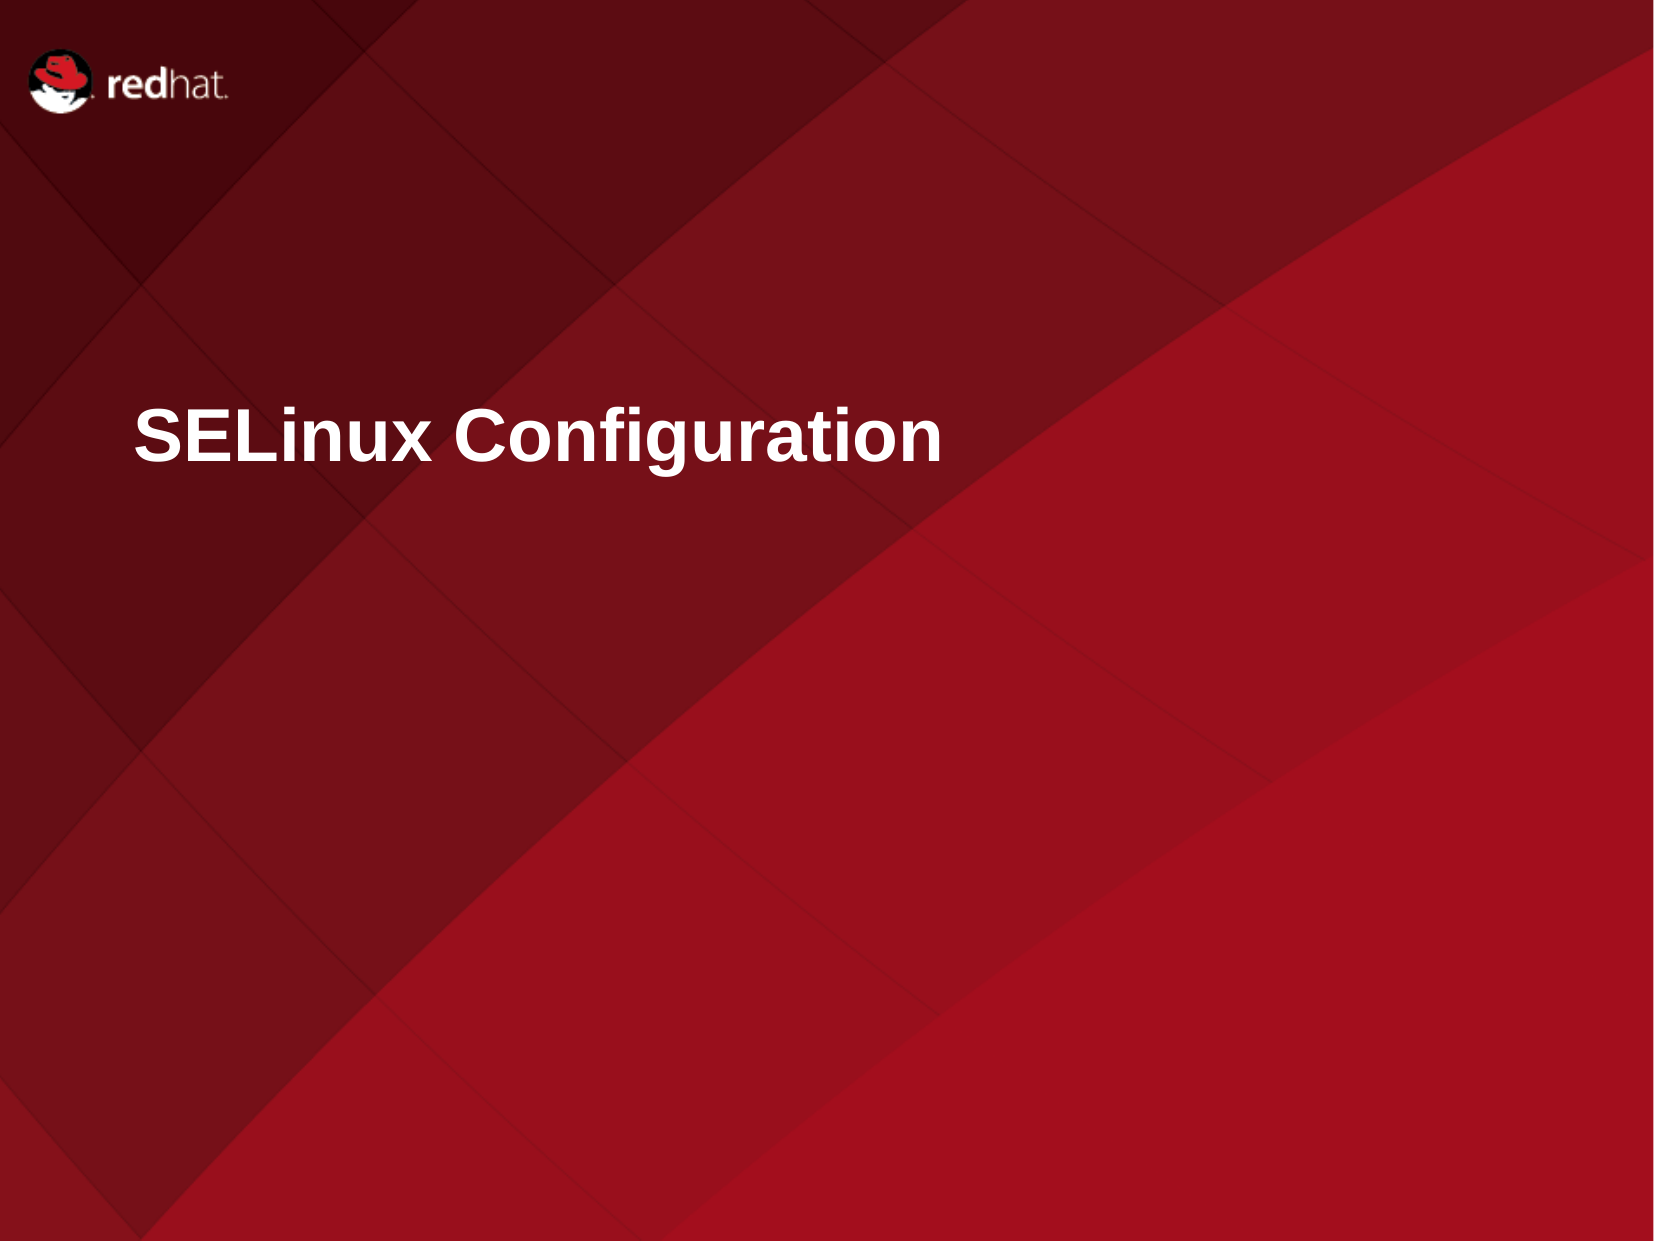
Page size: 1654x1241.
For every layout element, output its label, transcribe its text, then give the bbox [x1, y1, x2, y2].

picture [0, 0, 1654, 1241]
text_box SELinux Configuration [133, 225, 1560, 887]
